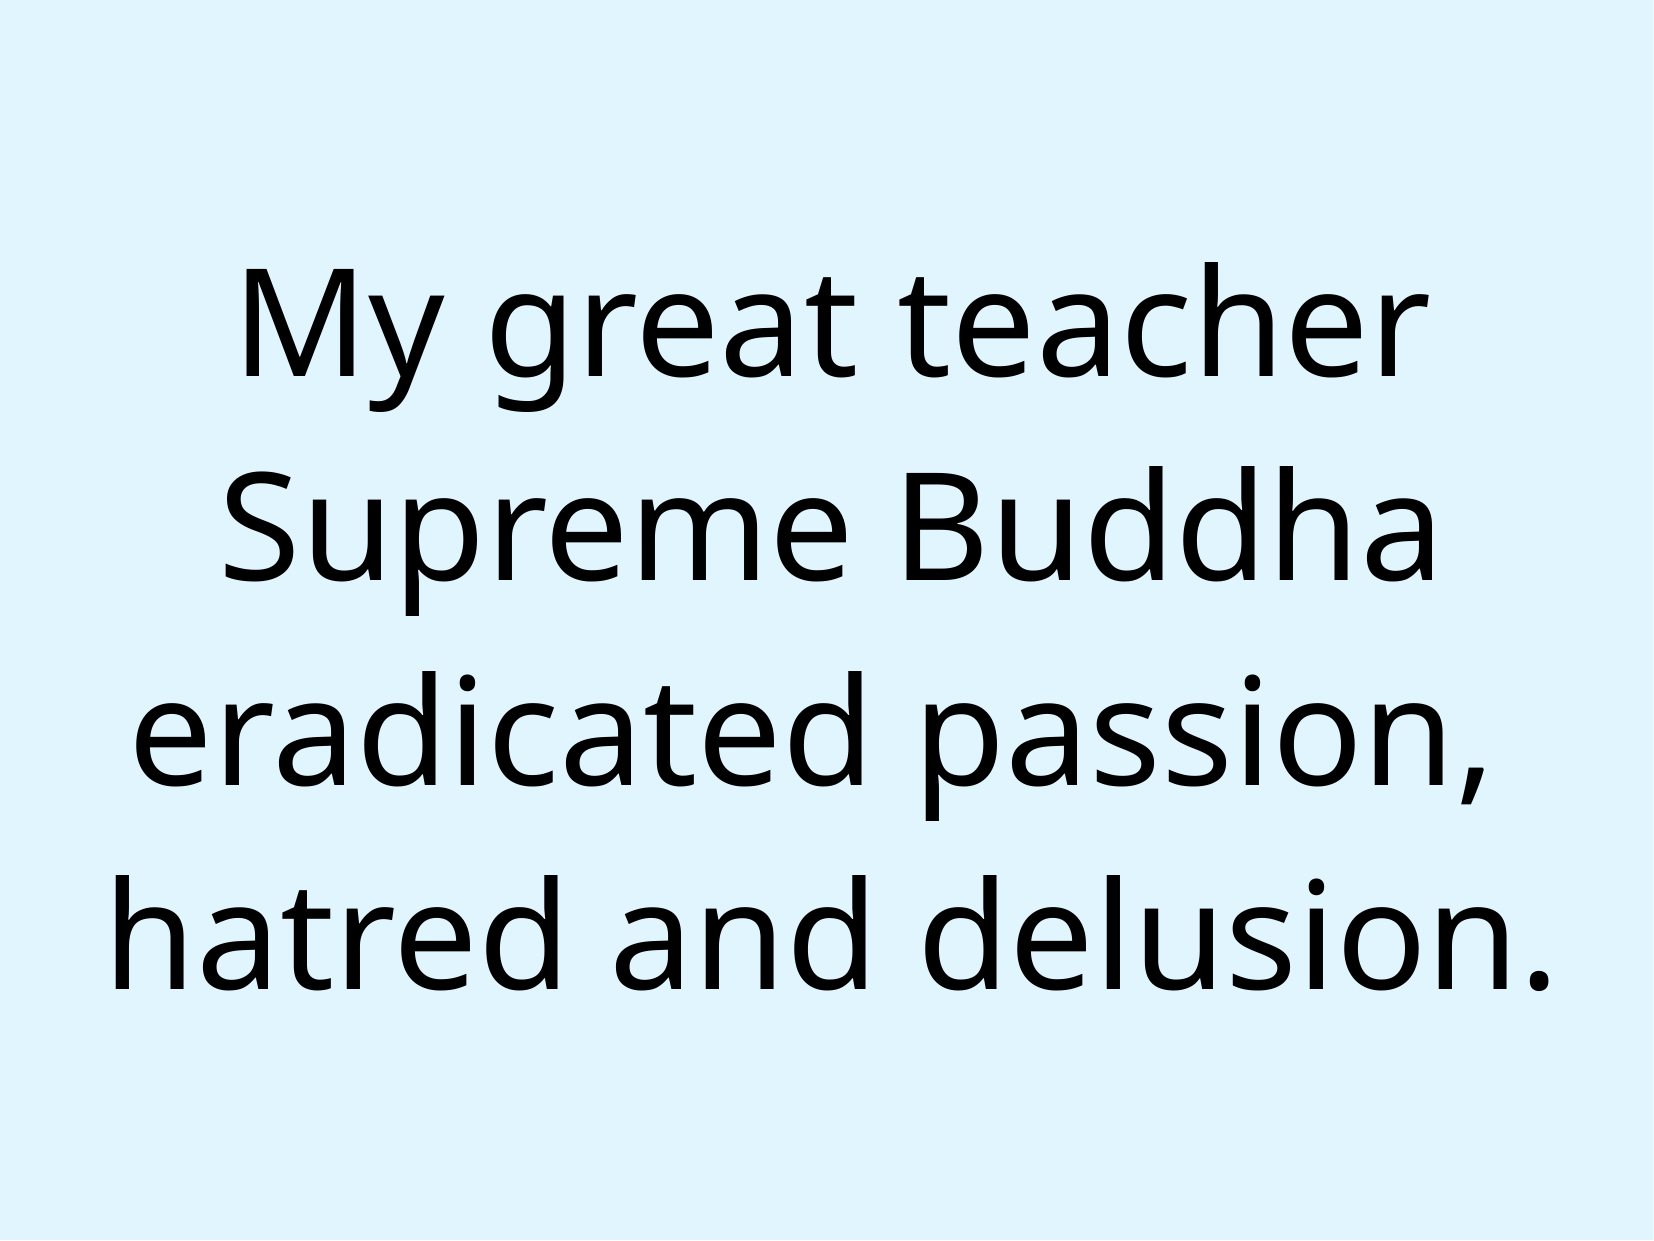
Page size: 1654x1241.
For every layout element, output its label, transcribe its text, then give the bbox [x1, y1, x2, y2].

subtitle My great teacher Supreme Buddha eradicated passion, hatred and delusion. [45, 1, 1618, 1241]
